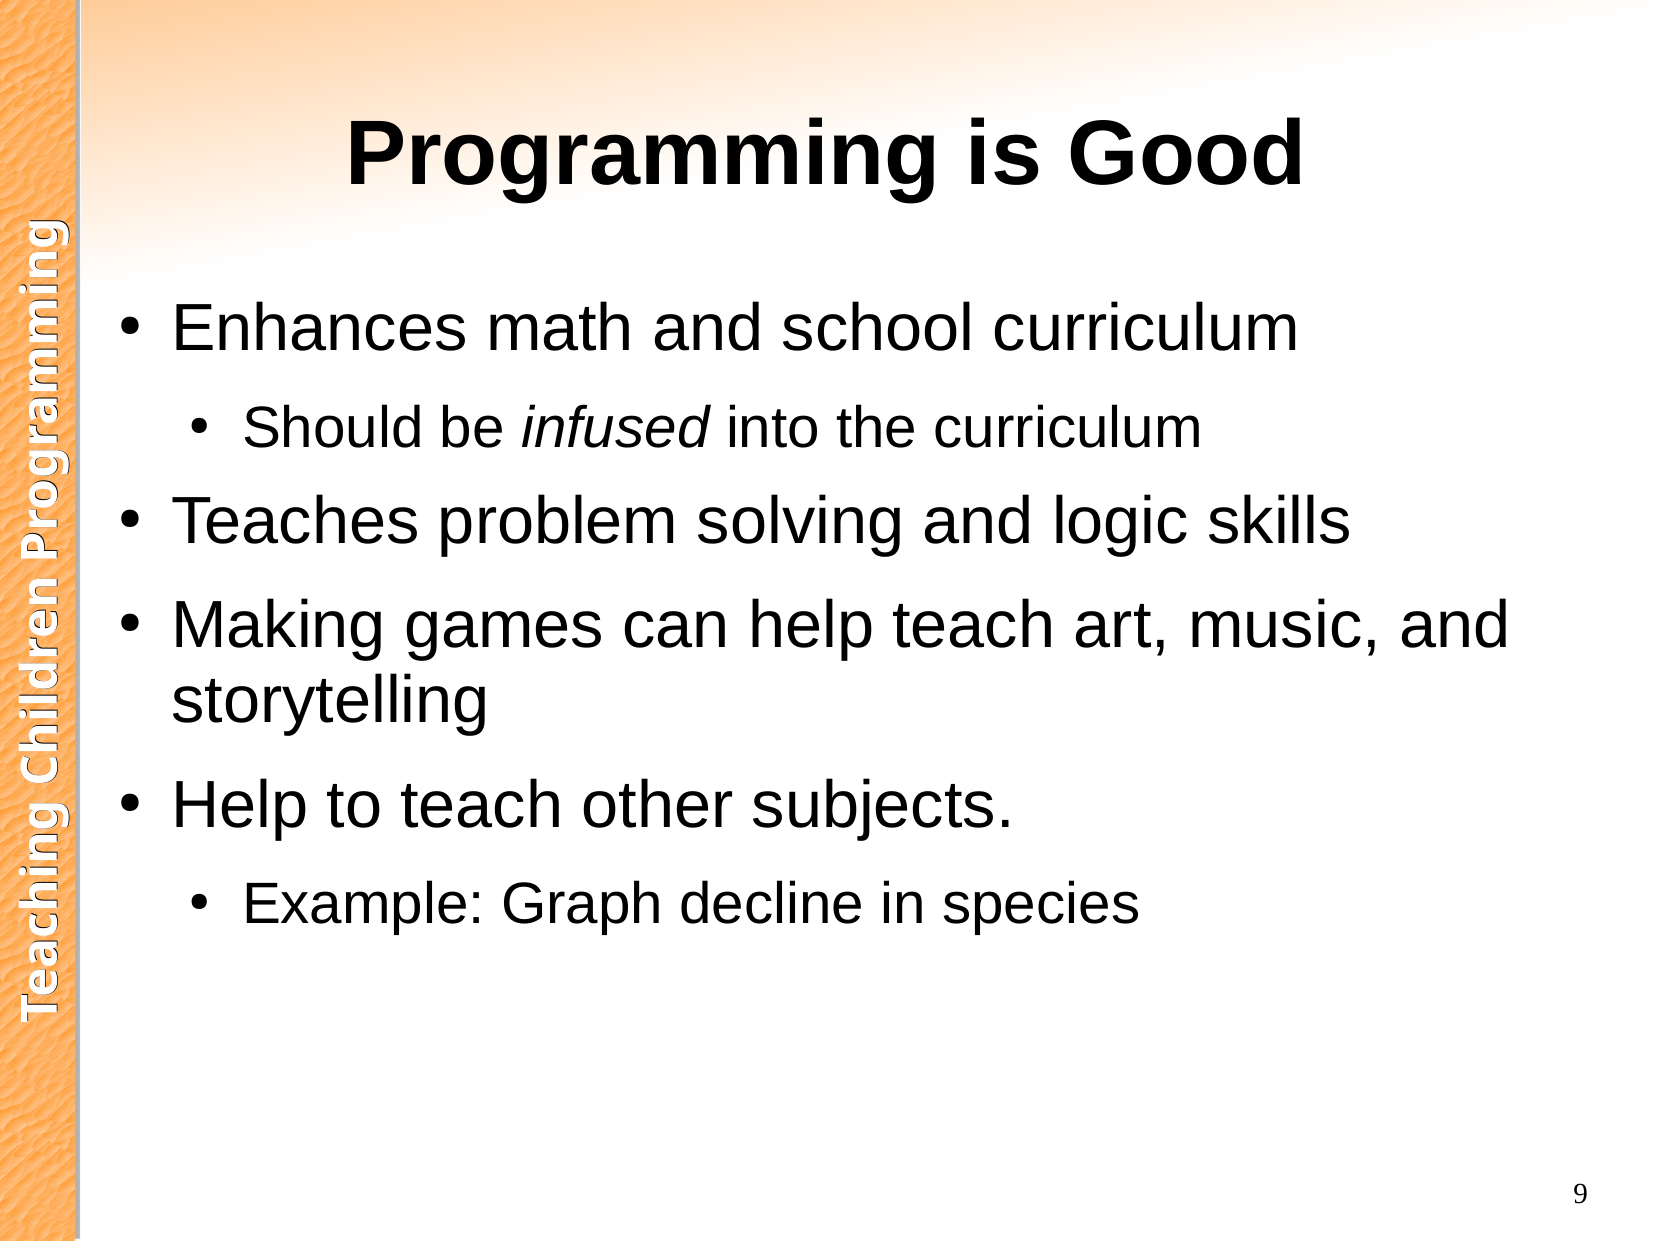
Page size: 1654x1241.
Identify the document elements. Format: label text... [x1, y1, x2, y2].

title Programming is Good [82, 49, 1571, 257]
picture [0, 0, 75, 1241]
list Enhances math and school curriculum Should be infused into the curriculum Teaches problem solving and logic skills Making games can help teach art, music, and storytelling Help to teach other subjects. Example: Graph decline in species [100, 290, 1588, 935]
